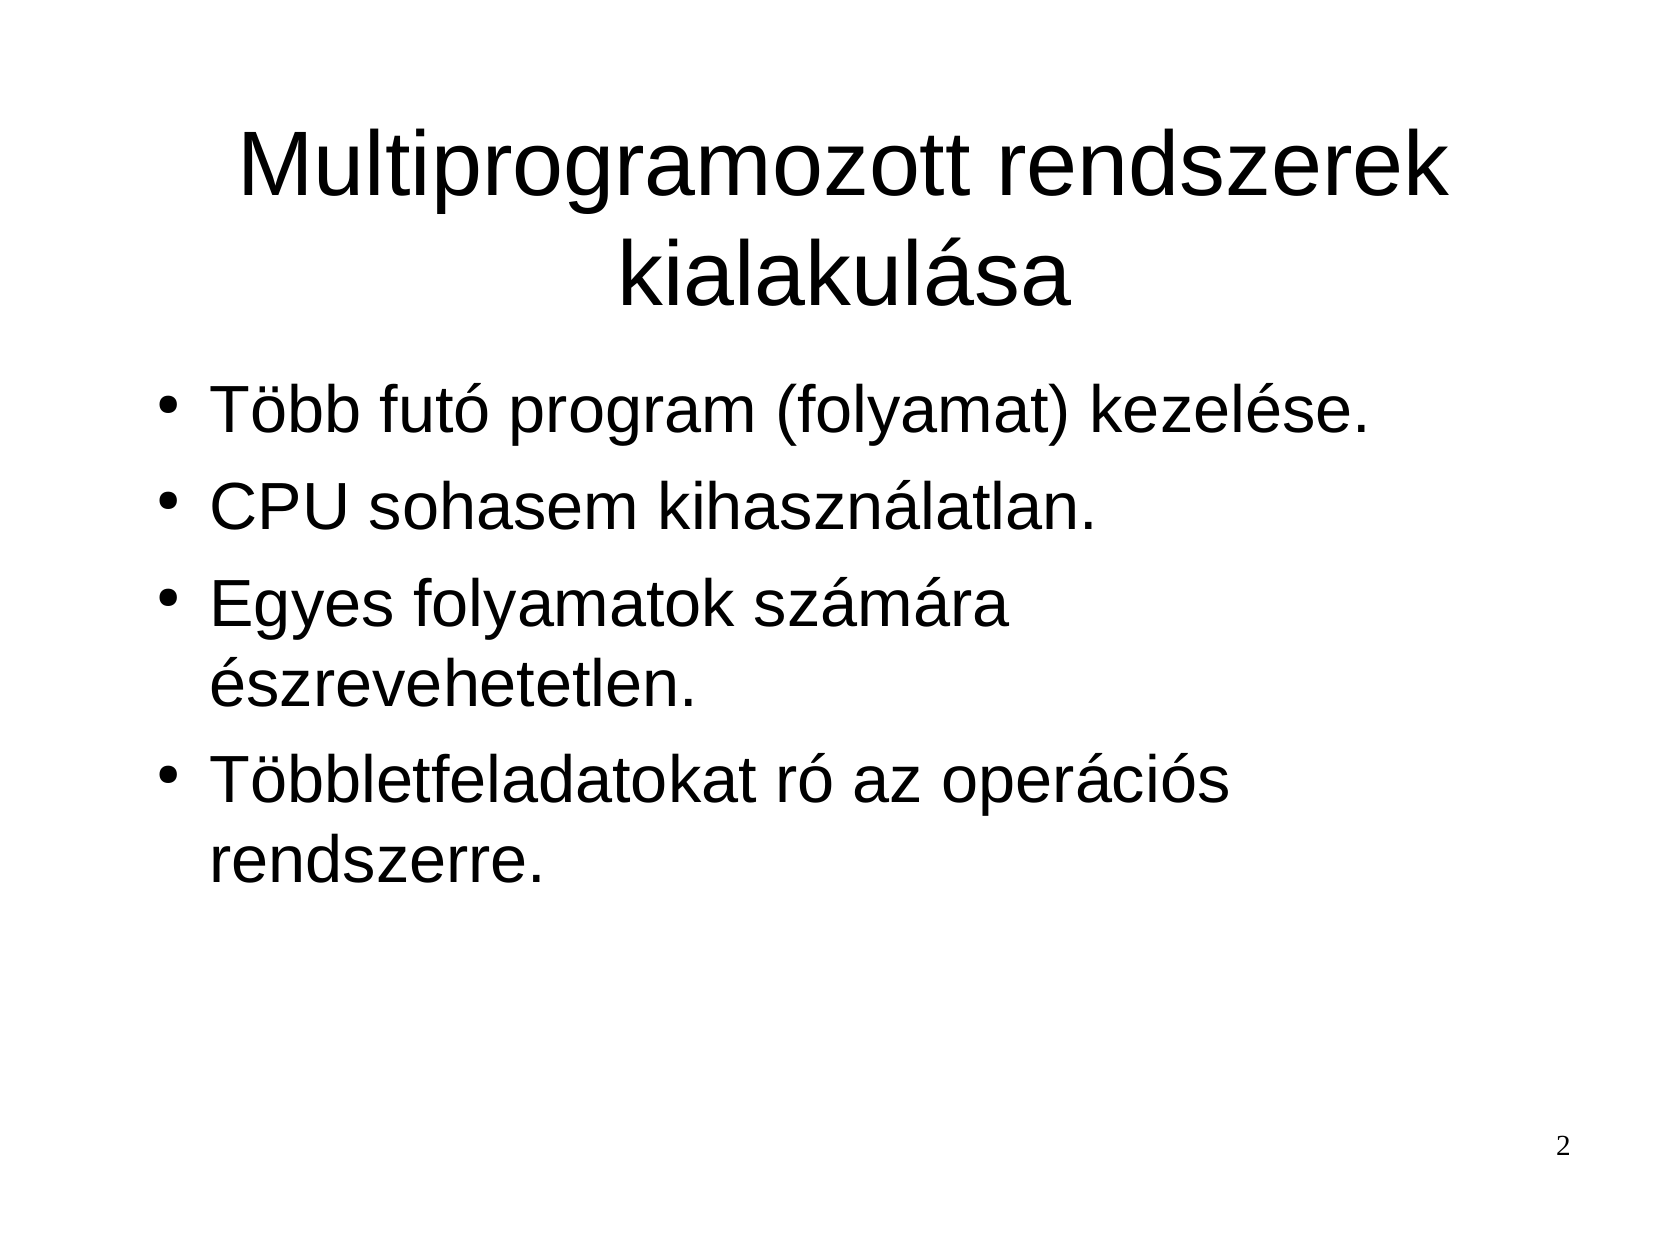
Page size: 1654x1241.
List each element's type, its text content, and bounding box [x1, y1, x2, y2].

list Több futó program (folyamat) kezelése. CPU sohasem kihasználatlan. Egyes folyamatok számára észrevehetetlen. Többletfeladatokat ró az operációs rendszerre. [124, 358, 1530, 1103]
title Multiprogramozott rendszerek kialakulása [124, 110, 1530, 317]
